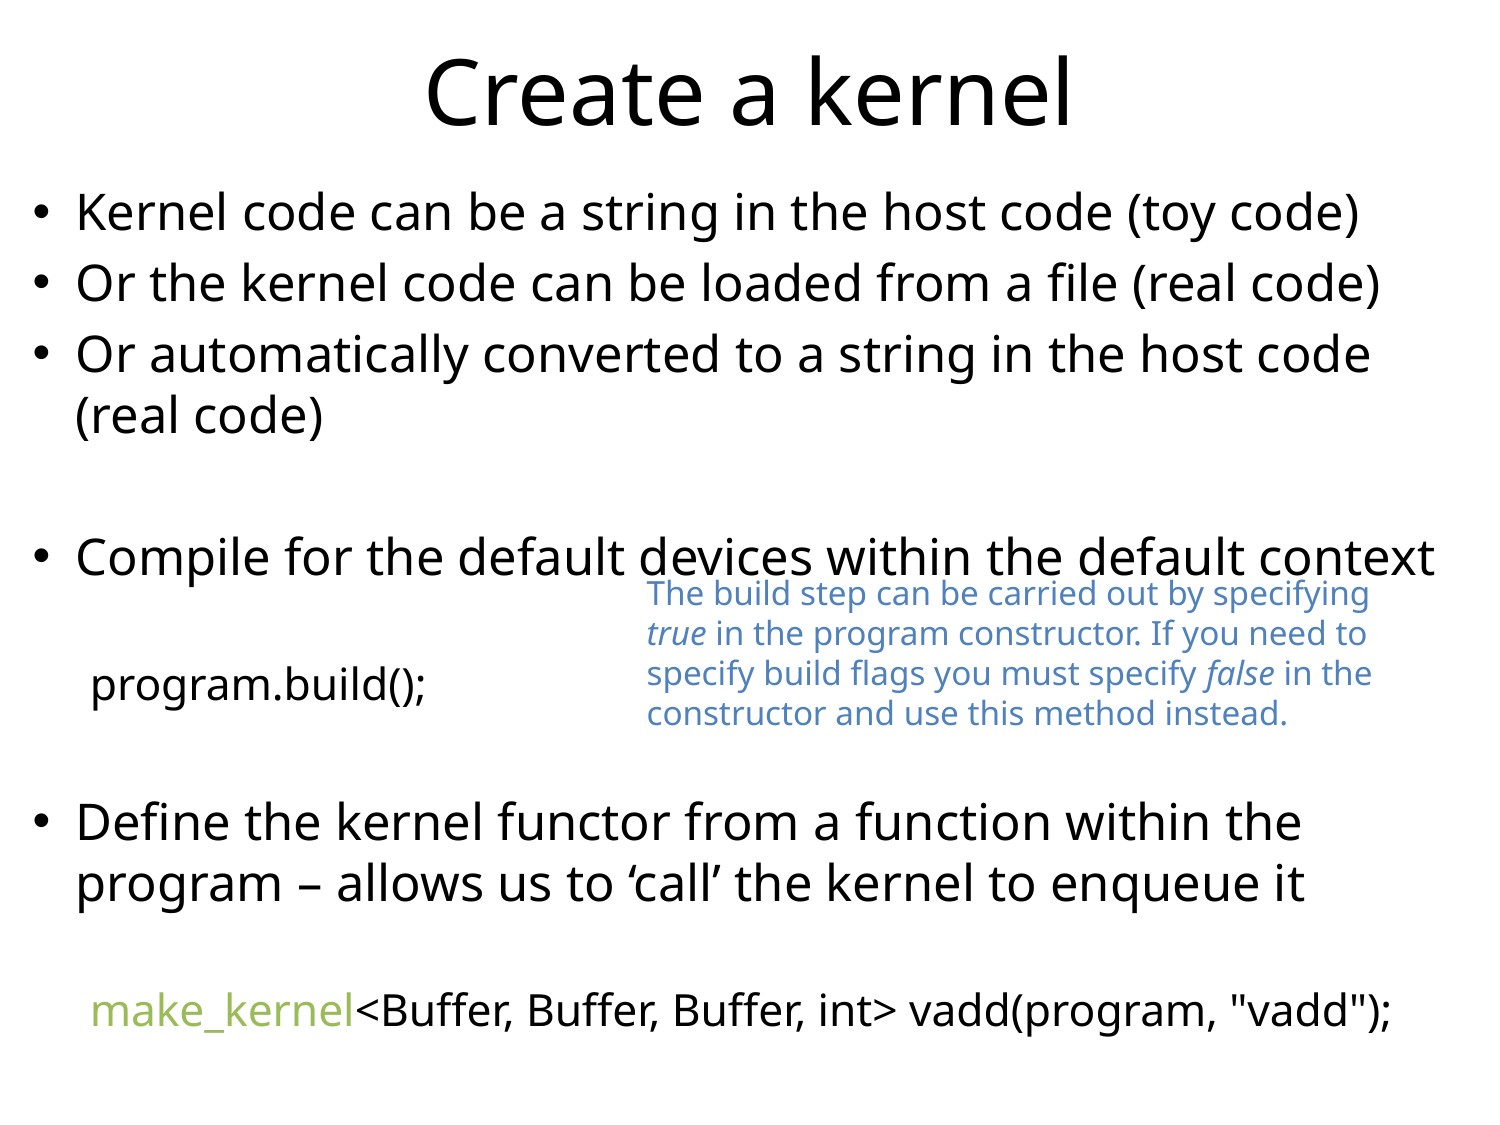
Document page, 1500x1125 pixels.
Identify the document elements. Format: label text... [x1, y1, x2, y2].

title Create a kernel [75, 0, 1425, 172]
list Kernel code can be a string in the host code (toy code) Or the kernel code can be loaded from a file (real code) Or automatically converted to a string in the host code (real code) Compile for the default devices within the default context program.build(); Define the kernel functor from a function within the program – allows us to ‘call’ the kernel to enqueue it make_kernel<Buffer, Buffer, Buffer, int> vadd(program, "vadd"); [17, 172, 1471, 1071]
text_box The build step can be carried out by specifying true in the program constructor. If you need to specify build flags you must specify false in the constructor and use this method instead. [631, 565, 1441, 780]
